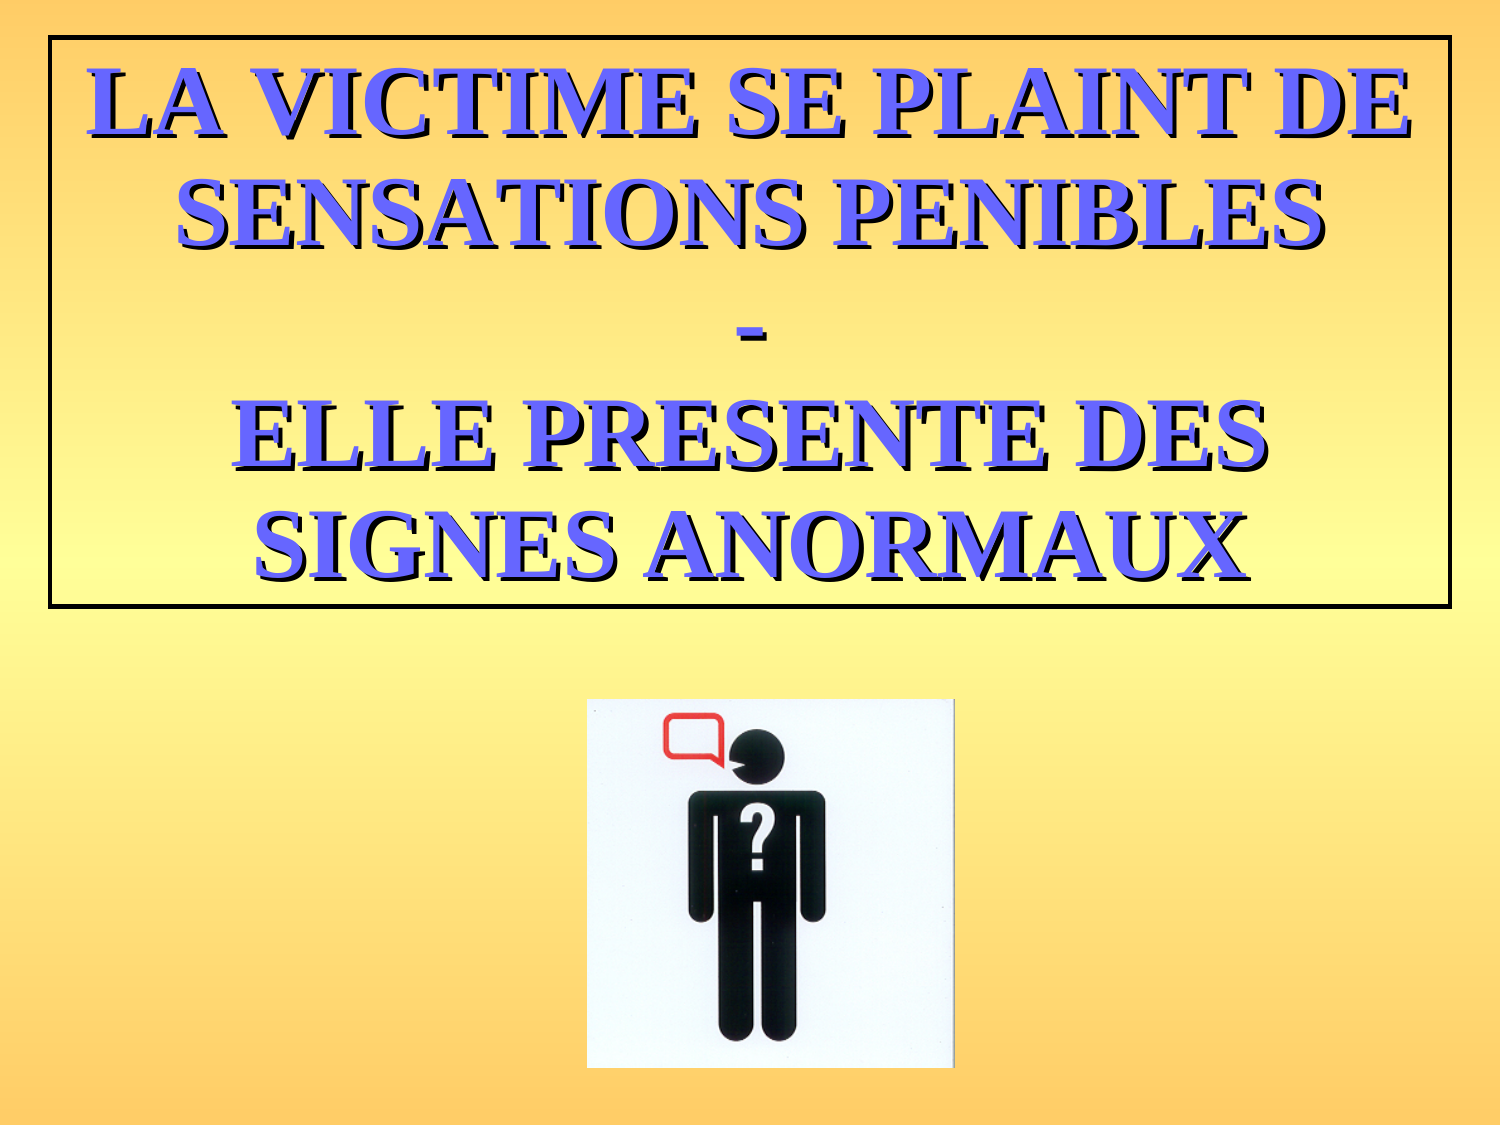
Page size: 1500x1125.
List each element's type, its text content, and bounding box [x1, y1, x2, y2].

picture [587, 699, 955, 1068]
text_box LA VICTIME SE PLAINT DE SENSATIONS PENIBLES - ELLE PRESENTE DES SIGNES ANORMAUX [50, 37, 1451, 607]
